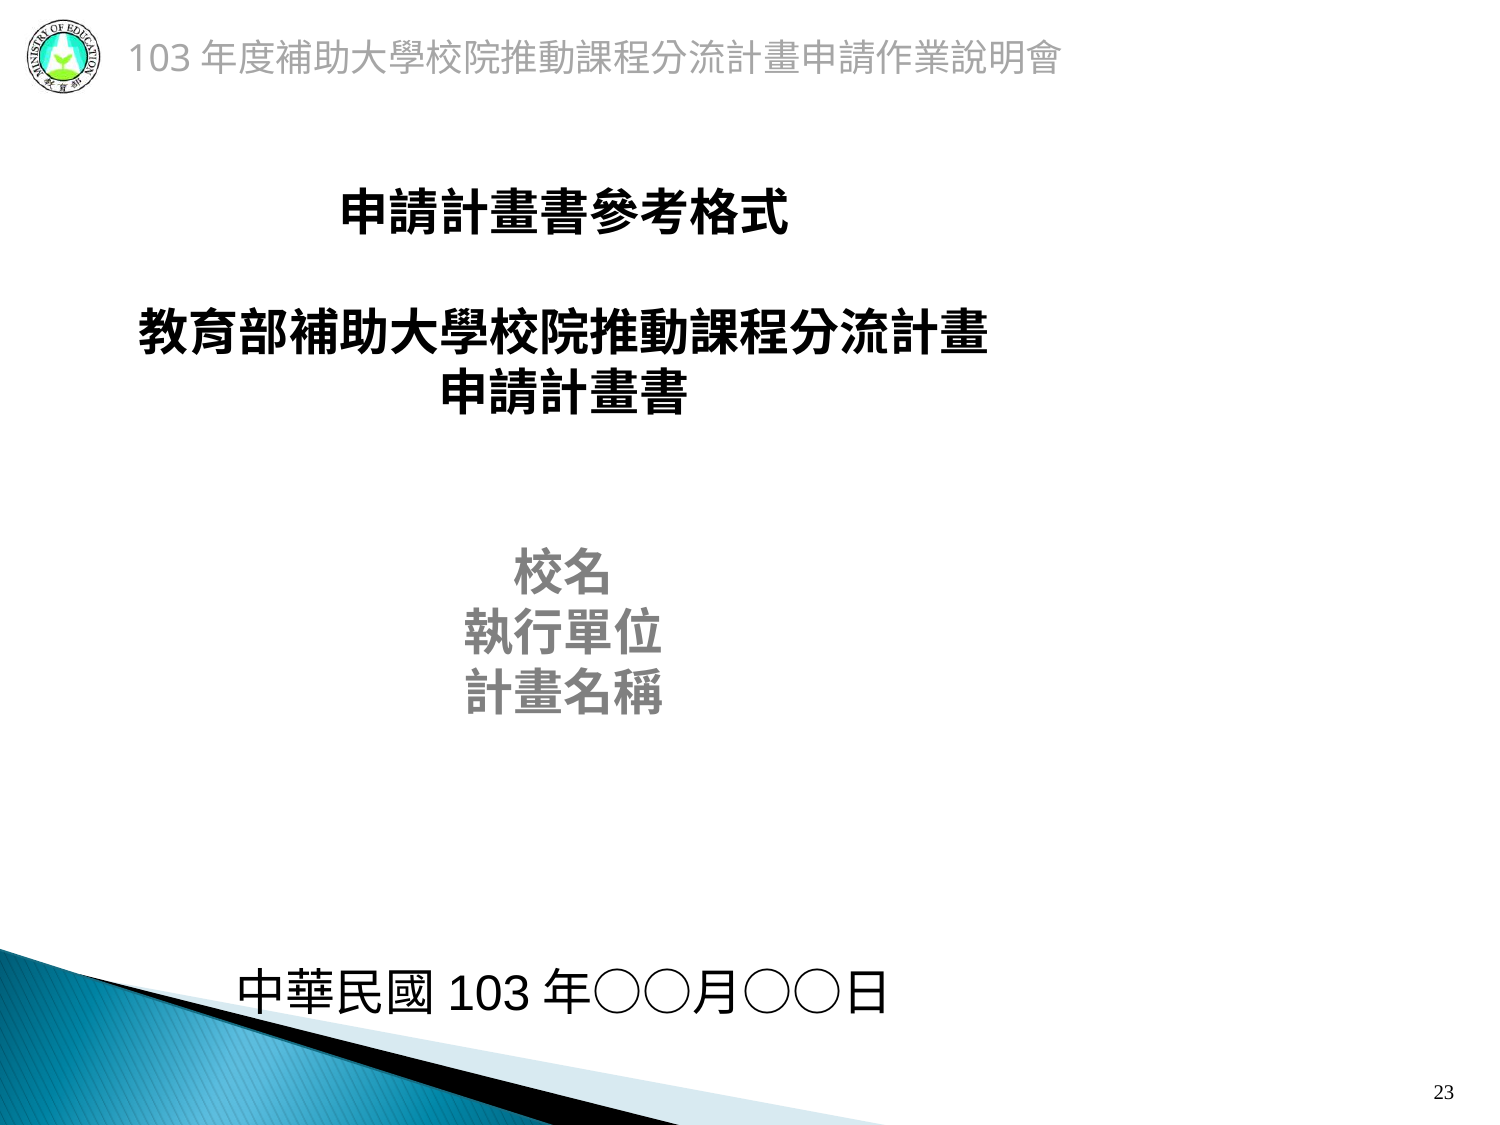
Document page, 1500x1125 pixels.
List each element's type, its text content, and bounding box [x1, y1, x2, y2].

text_box 申請計畫書參考格式 教育部補助大學校院推動課程分流計畫 申請計畫書 校名 執行單位 計畫名稱 中華民國103年○○月○○日 [124, 173, 1376, 1028]
picture [17, 19, 102, 96]
text_box 23 [1418, 1051, 1479, 1112]
text_box 103年度補助大學校院推動課程分流計畫申請作業說明會 [112, 26, 1436, 88]
